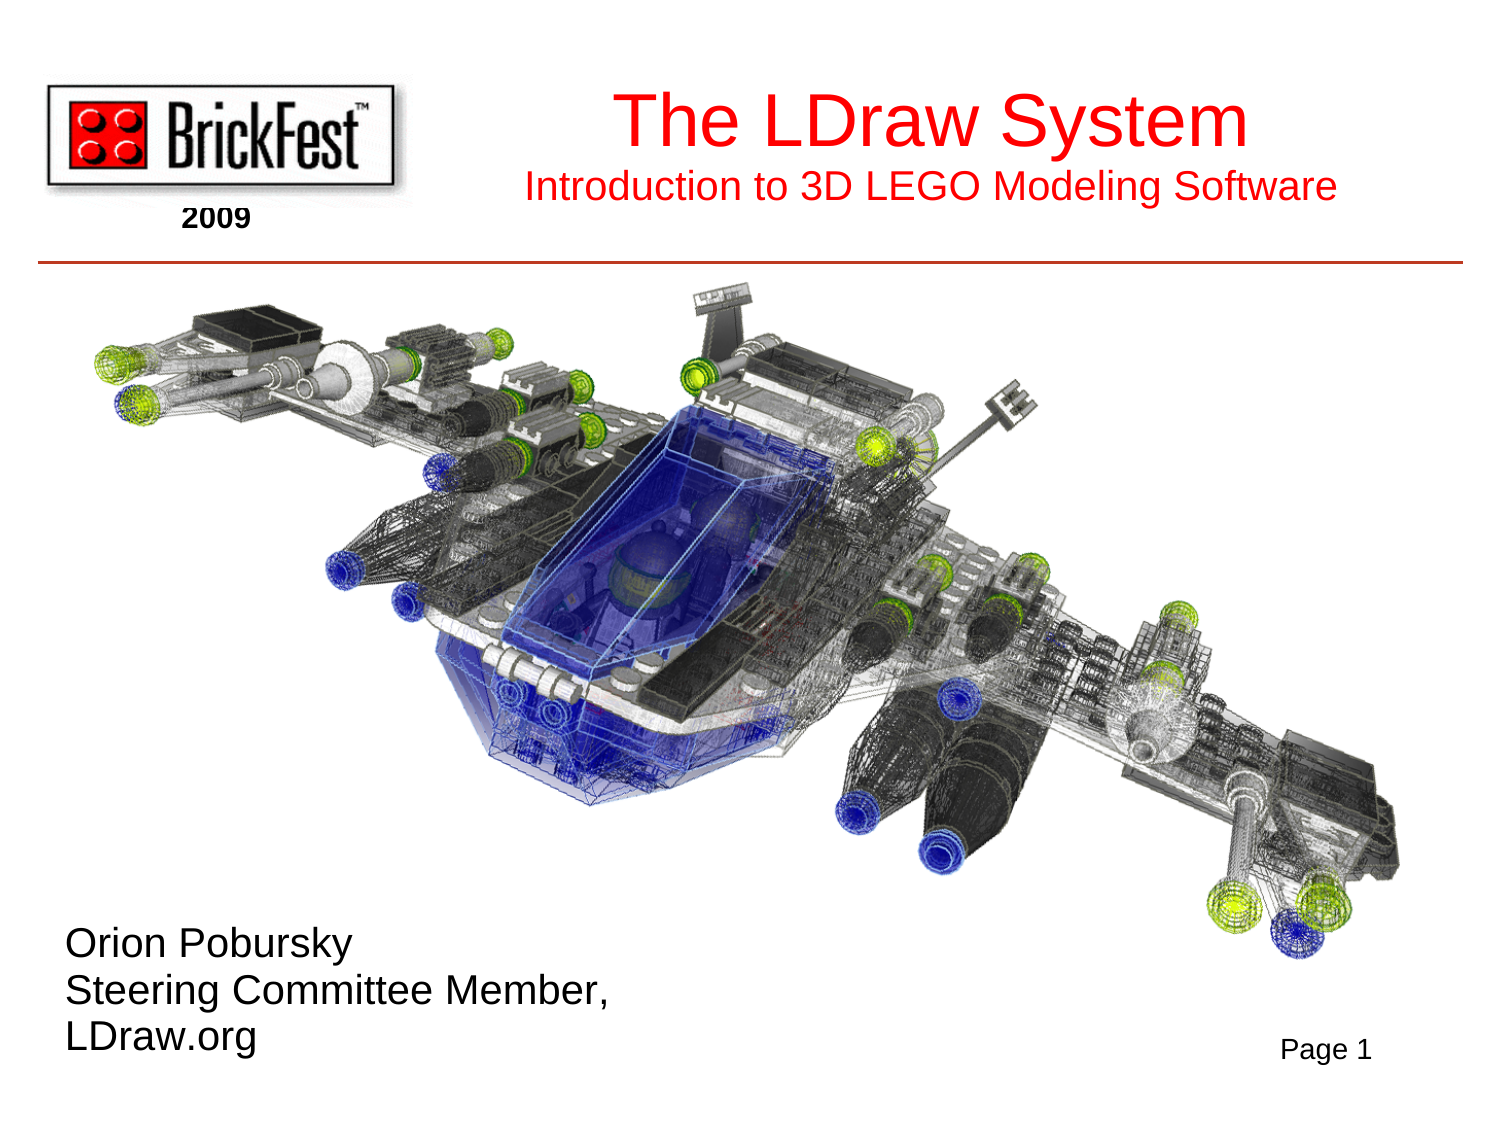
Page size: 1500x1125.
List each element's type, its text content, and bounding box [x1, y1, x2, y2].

text_box Orion Pobursky Steering Committee Member, LDraw.org [49, 912, 823, 1068]
title The LDraw System Introduction to 3D LEGO Modeling Software [412, 49, 1450, 238]
picture [35, 74, 412, 208]
chart [93, 275, 1407, 973]
